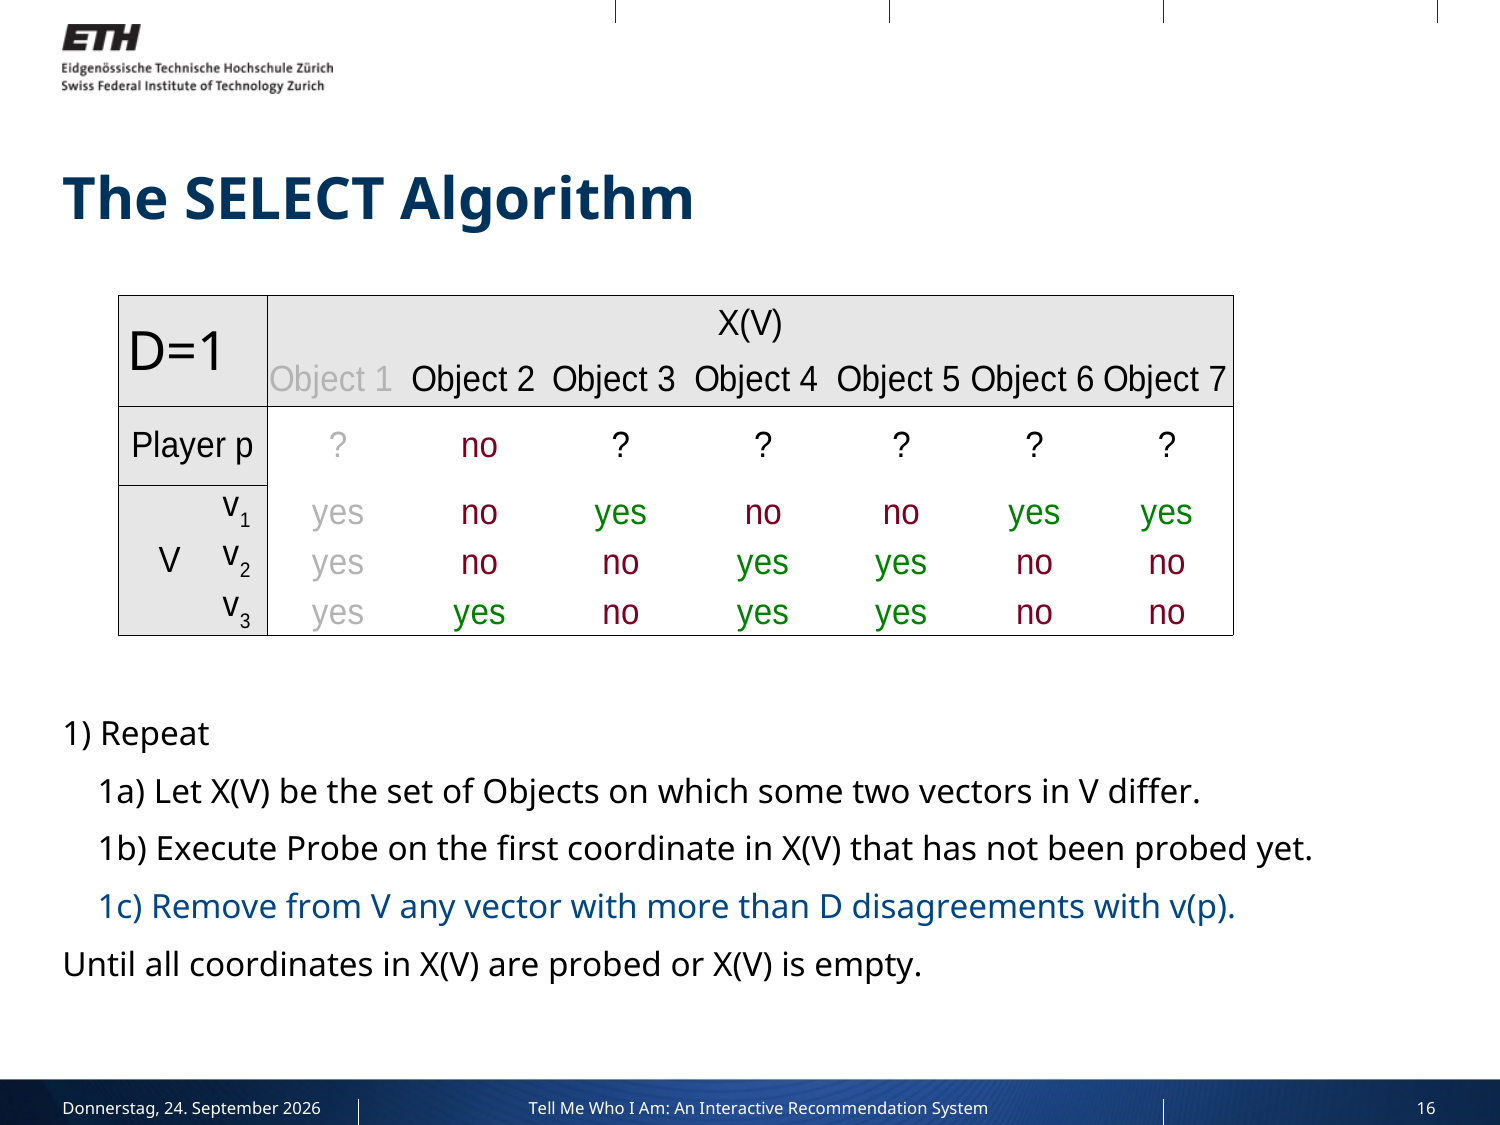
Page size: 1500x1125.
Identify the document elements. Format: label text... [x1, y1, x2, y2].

text_box D=1 [112, 309, 264, 389]
picture [62, 24, 333, 94]
title The SELECT Algorithm [62, 157, 1438, 296]
picture [0, 1078, 1500, 1125]
list 1) Repeat 1a) Let X(V) be the set of Objects on which some two vectors in V differ. 1b) Execute Probe on the first coordinate in X(V) that has not been probed yet. 1c) Remove from V any vector with more than D disagreements with v(p). Until all coordinates in X(V) are probed or X(V) is empty. [62, 709, 1438, 1066]
chart [118, 295, 1236, 638]
